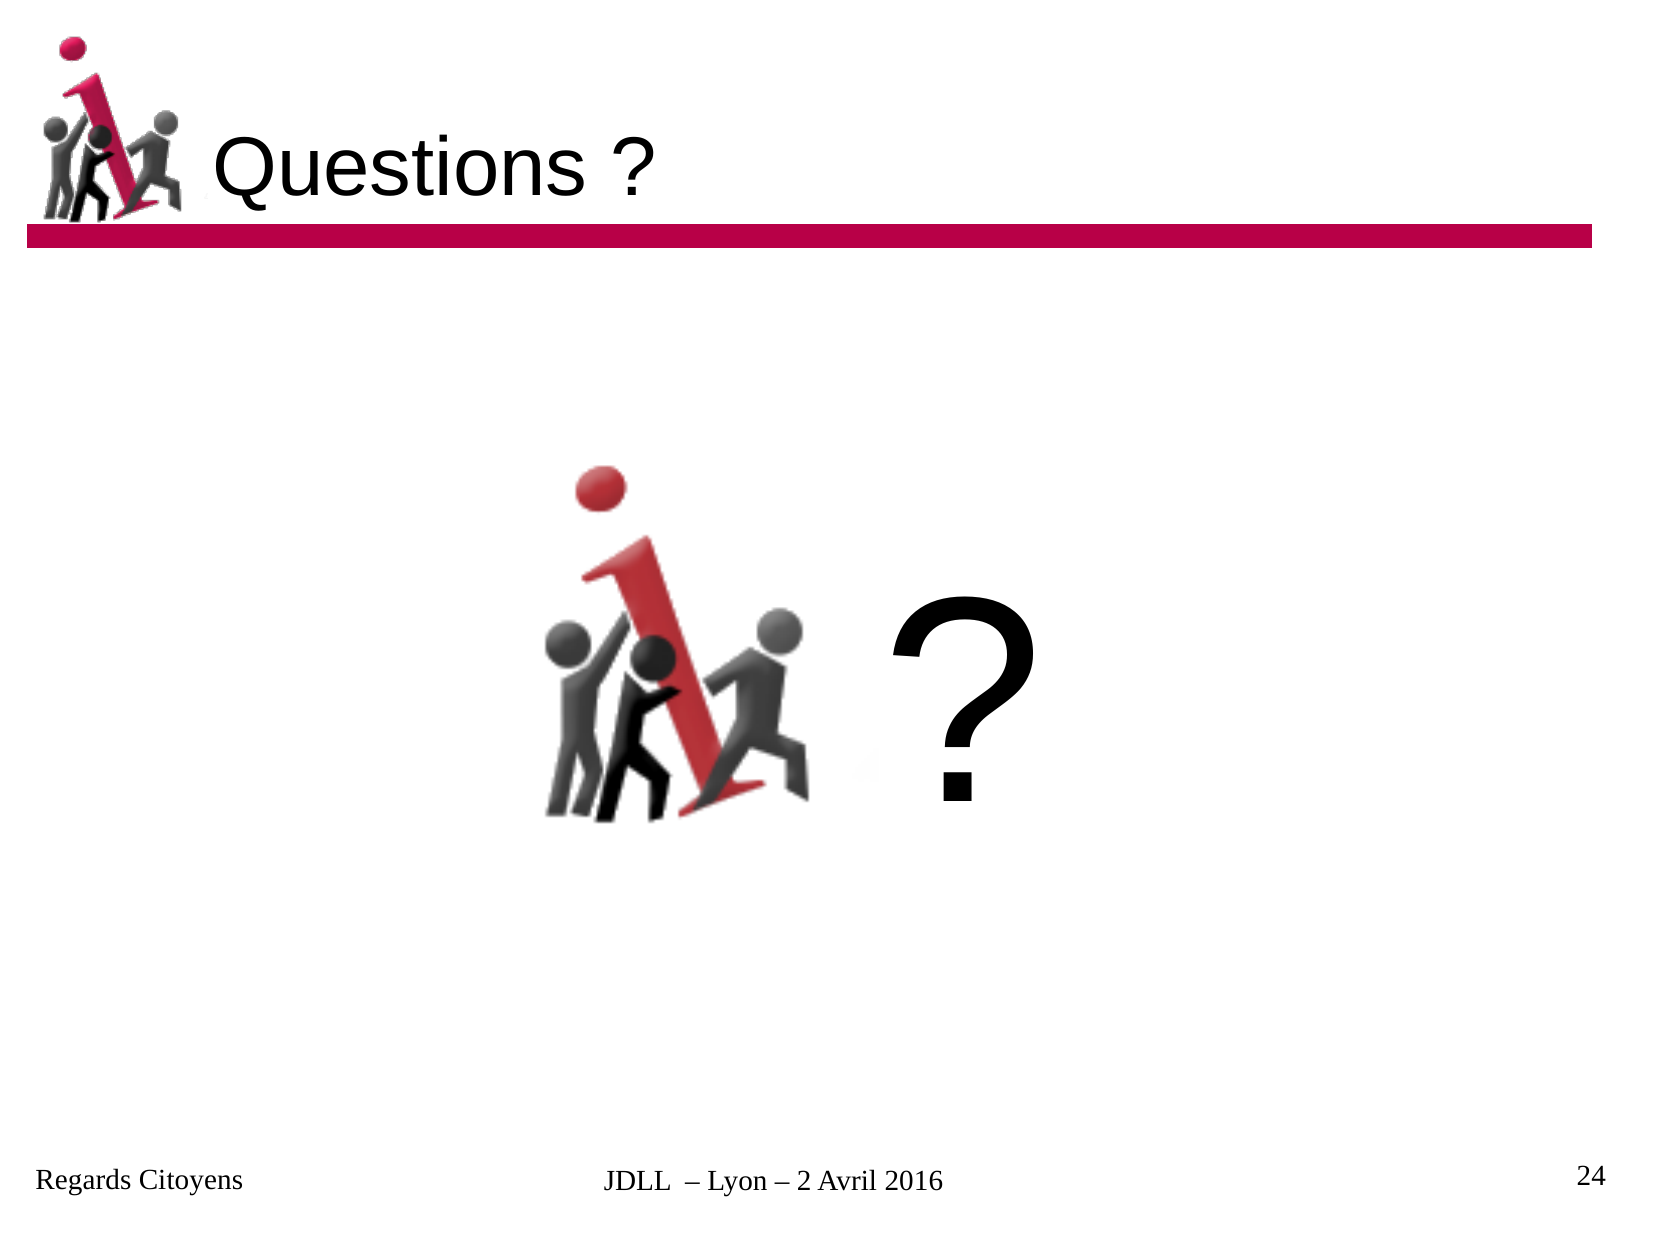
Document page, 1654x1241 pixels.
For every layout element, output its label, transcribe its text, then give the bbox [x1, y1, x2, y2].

title Questions ? [212, 70, 1601, 264]
text_box ? [867, 528, 1060, 871]
picture [462, 446, 879, 829]
picture [27, 31, 208, 224]
